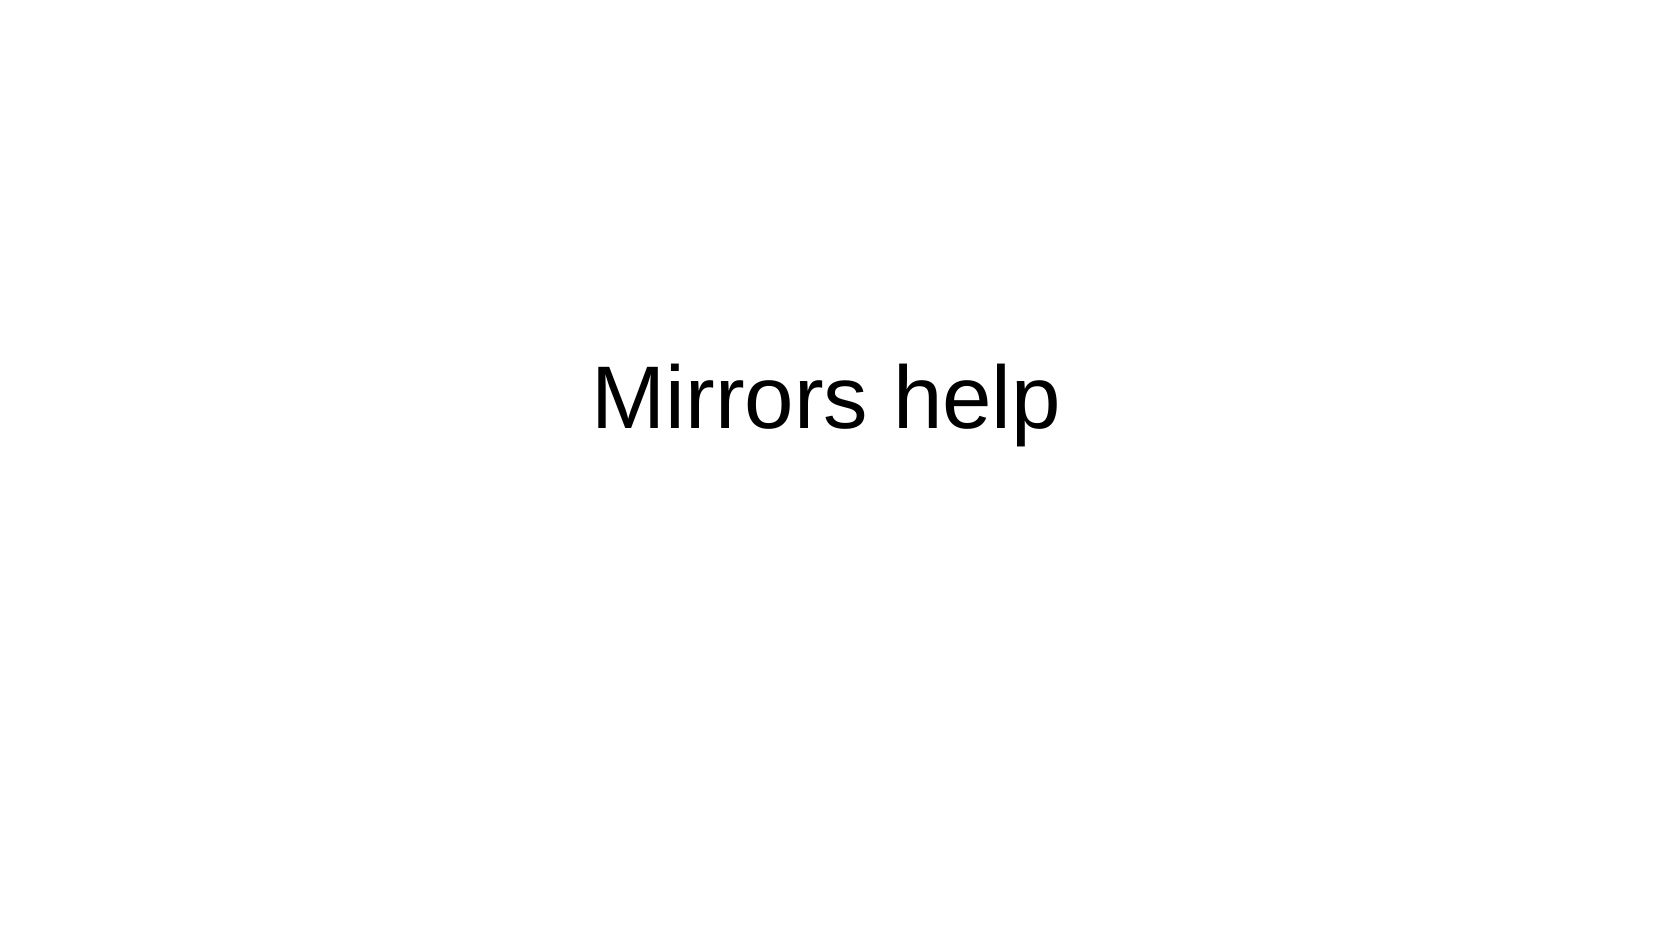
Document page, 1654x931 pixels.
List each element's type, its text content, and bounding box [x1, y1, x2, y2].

subtitle Mirrors help [82, 37, 1571, 758]
